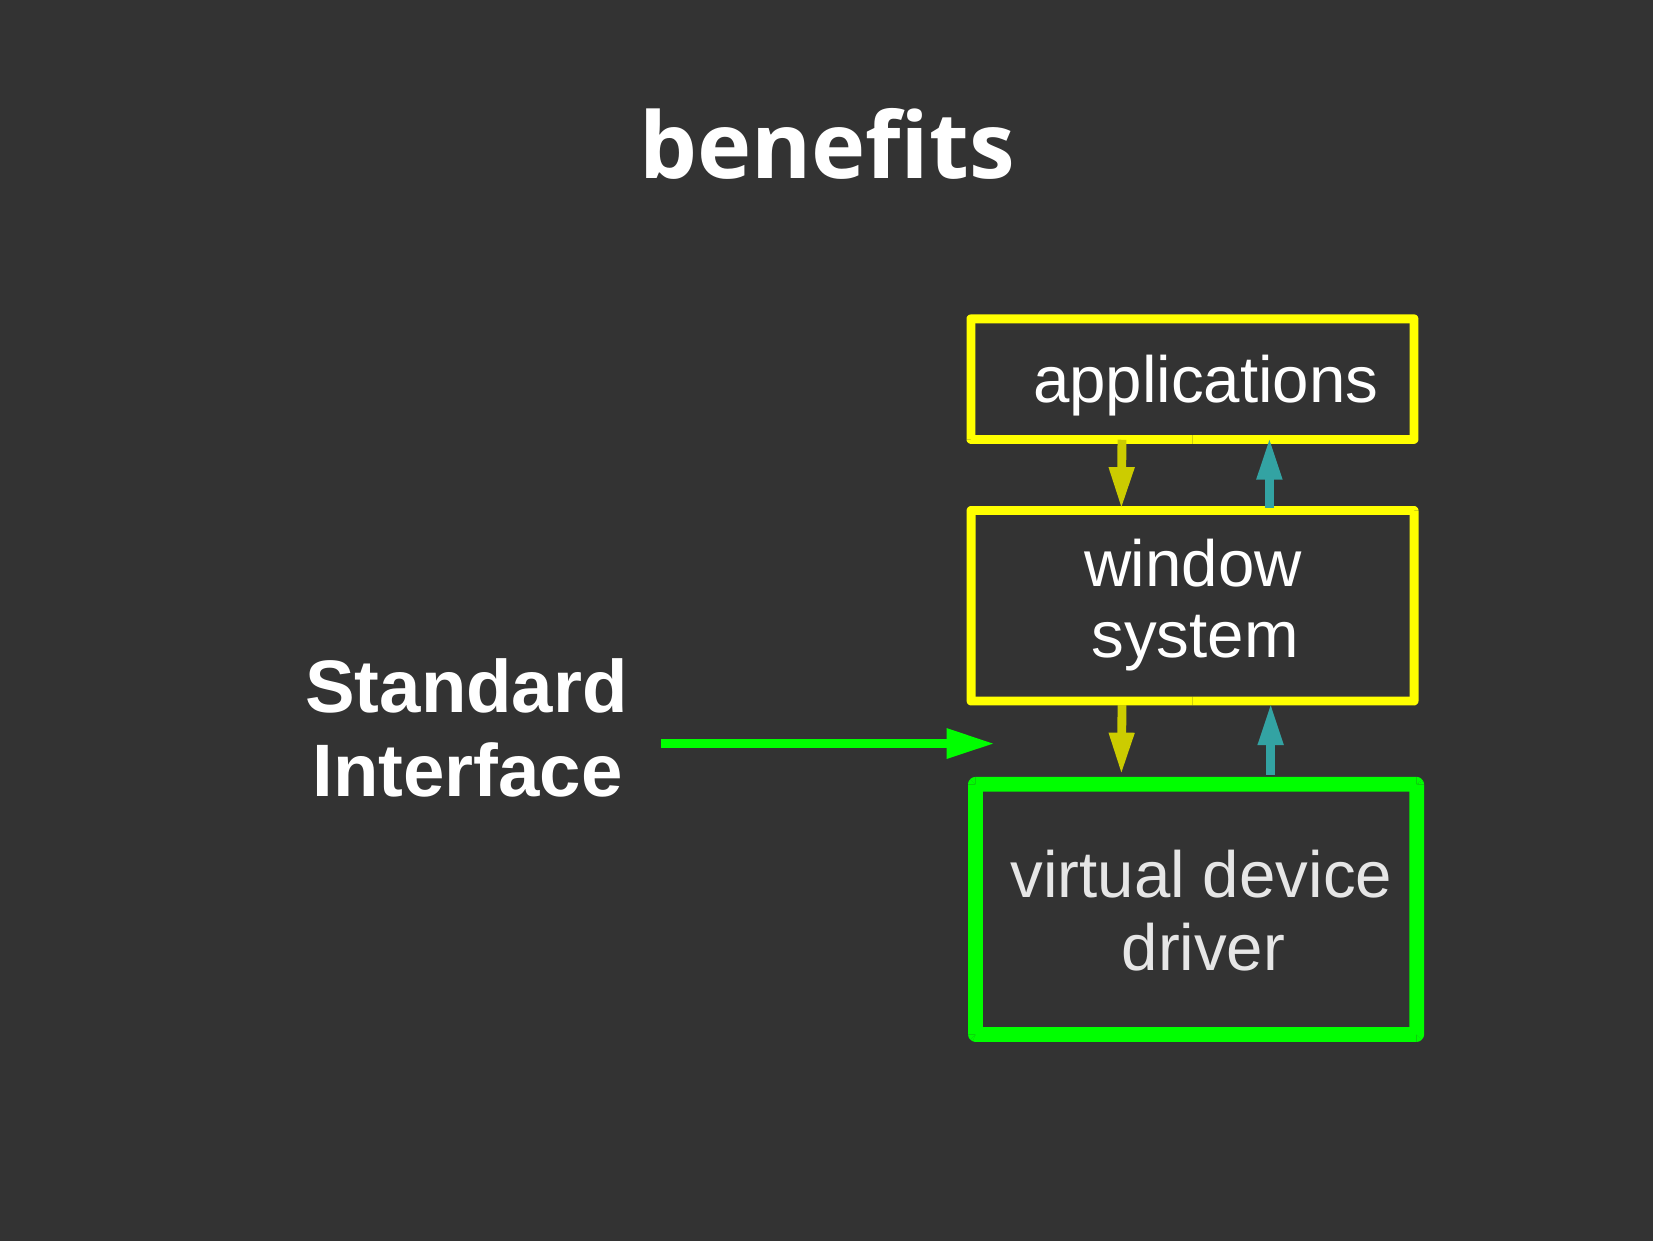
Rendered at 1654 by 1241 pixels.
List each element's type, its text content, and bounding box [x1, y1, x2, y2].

picture [305, 314, 1427, 1044]
title benefits [121, 39, 1533, 247]
